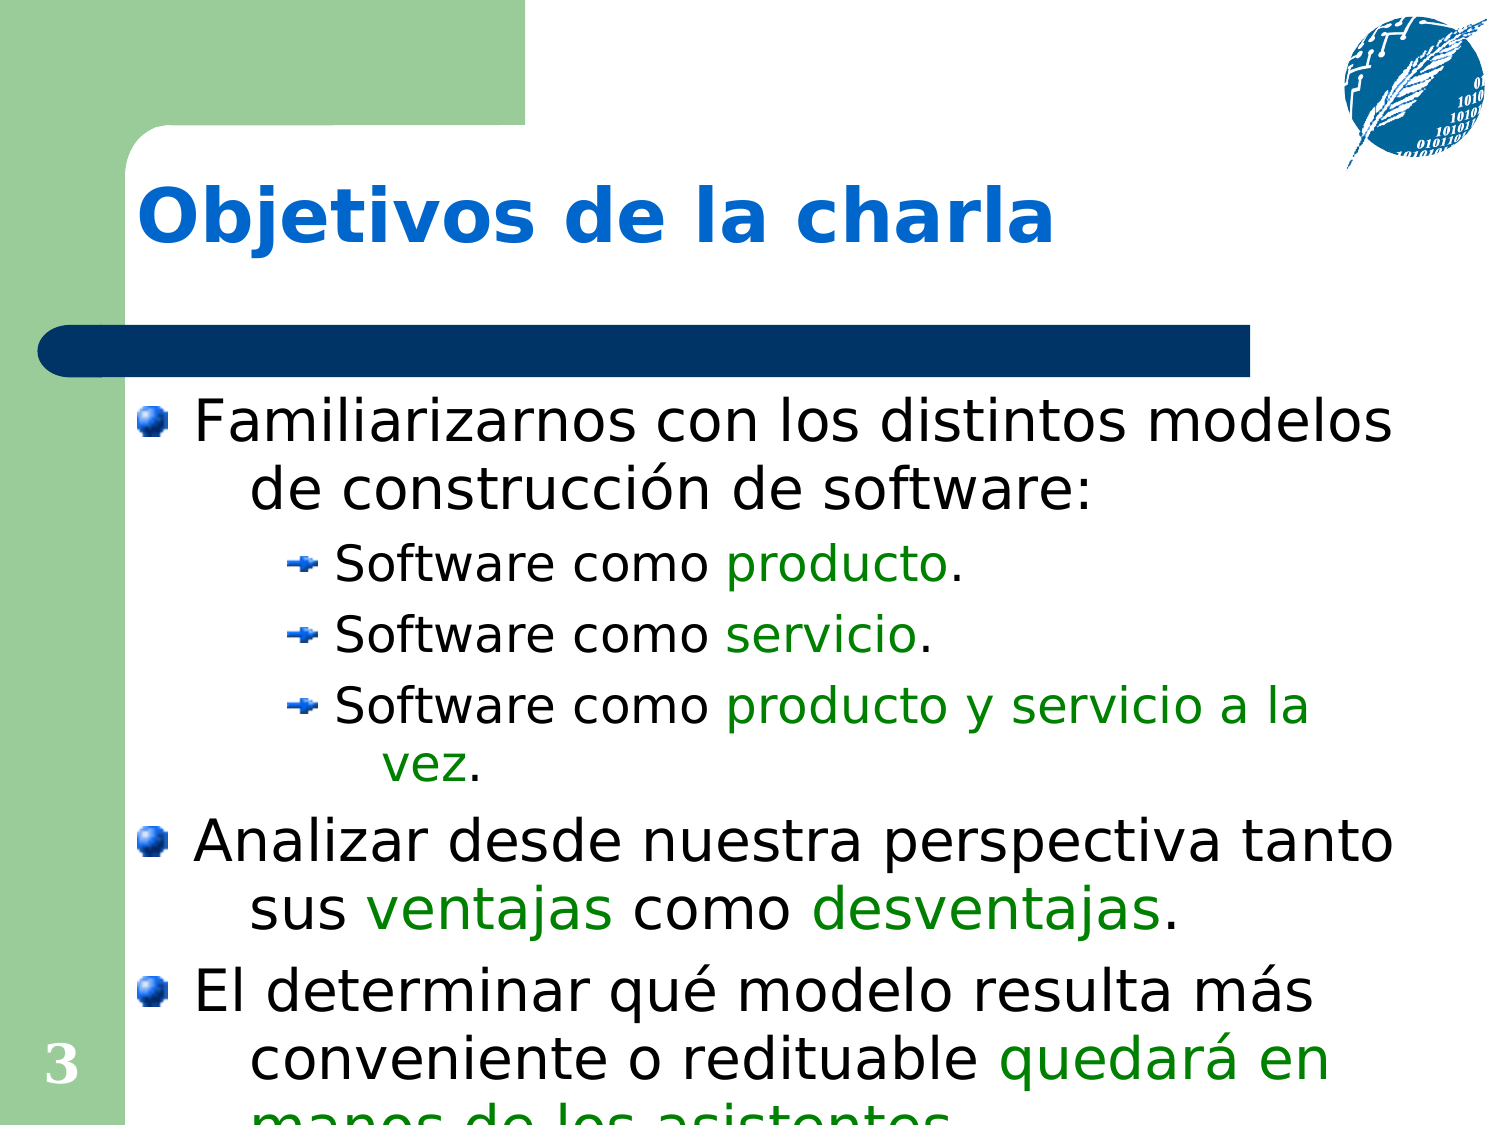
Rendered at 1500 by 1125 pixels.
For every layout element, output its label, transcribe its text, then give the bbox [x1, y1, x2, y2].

picture [1427, 138, 1431, 148]
list Familiarizarnos con los distintos modelos de construcción de software: Software como producto. Software como servicio. Software como producto y servicio a la vez. Analizar desde nuestra perspectiva tanto sus ventajas como desventajas. El determinar qué modelo resulta más conveniente o redituable quedará en manos de los asistentes. [137, 387, 1400, 1103]
picture [1416, 140, 1425, 149]
title Objetivos de la charla [136, 136, 1414, 301]
picture [1436, 127, 1450, 136]
picture [1341, 15, 1487, 172]
picture [1433, 139, 1440, 147]
